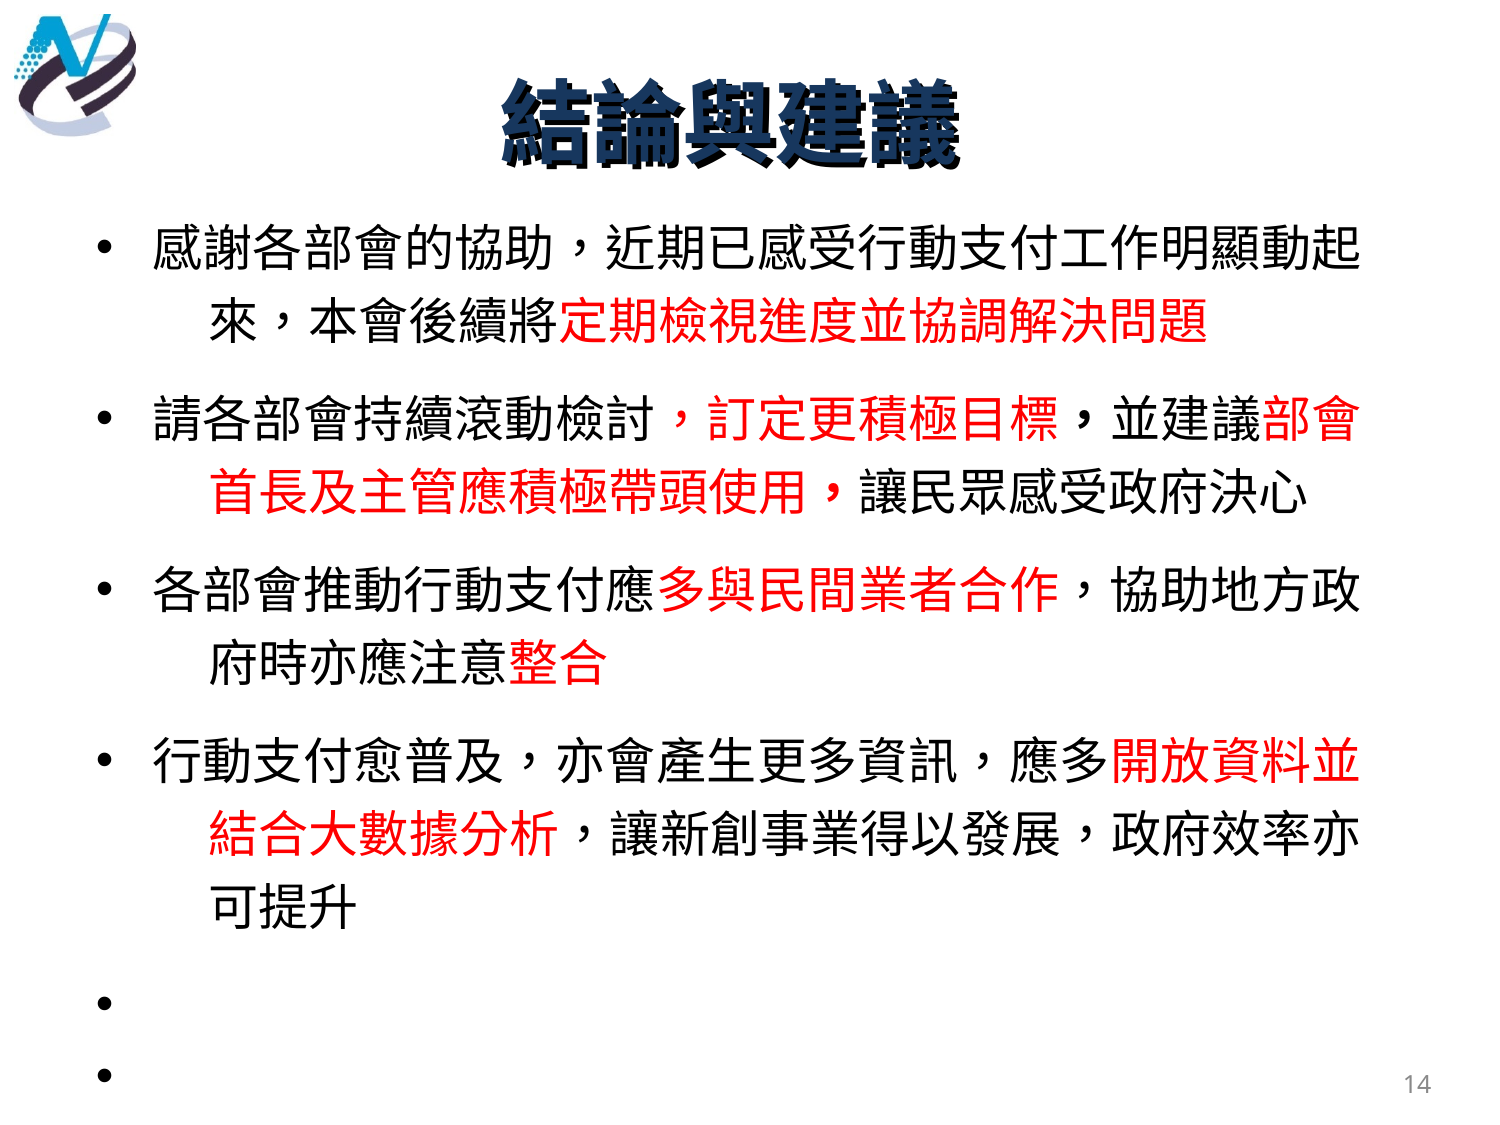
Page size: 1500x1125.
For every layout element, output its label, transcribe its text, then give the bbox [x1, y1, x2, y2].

text_box 感謝各部會的協助，近期已感受行動支付工作明顯動起來，本會後續將定期檢視進度並協調解決問題 請各部會持續滾動檢討，訂定更積極目標，並建議部會首長及主管應積極帶頭使用，讓民眾感受政府決心 各部會推動行動支付應多與民間業者合作，協助地方政府時亦應注意整合 行動支付愈普及，亦會產生更多資訊，應多開放資料並結合大數據分析，讓新創事業得以發展，政府效率亦可提升 [80, 196, 1377, 1125]
text_box 13 [1387, 1056, 1485, 1117]
text_box 結論與建議 [53, 30, 1404, 209]
picture [14, 14, 136, 140]
